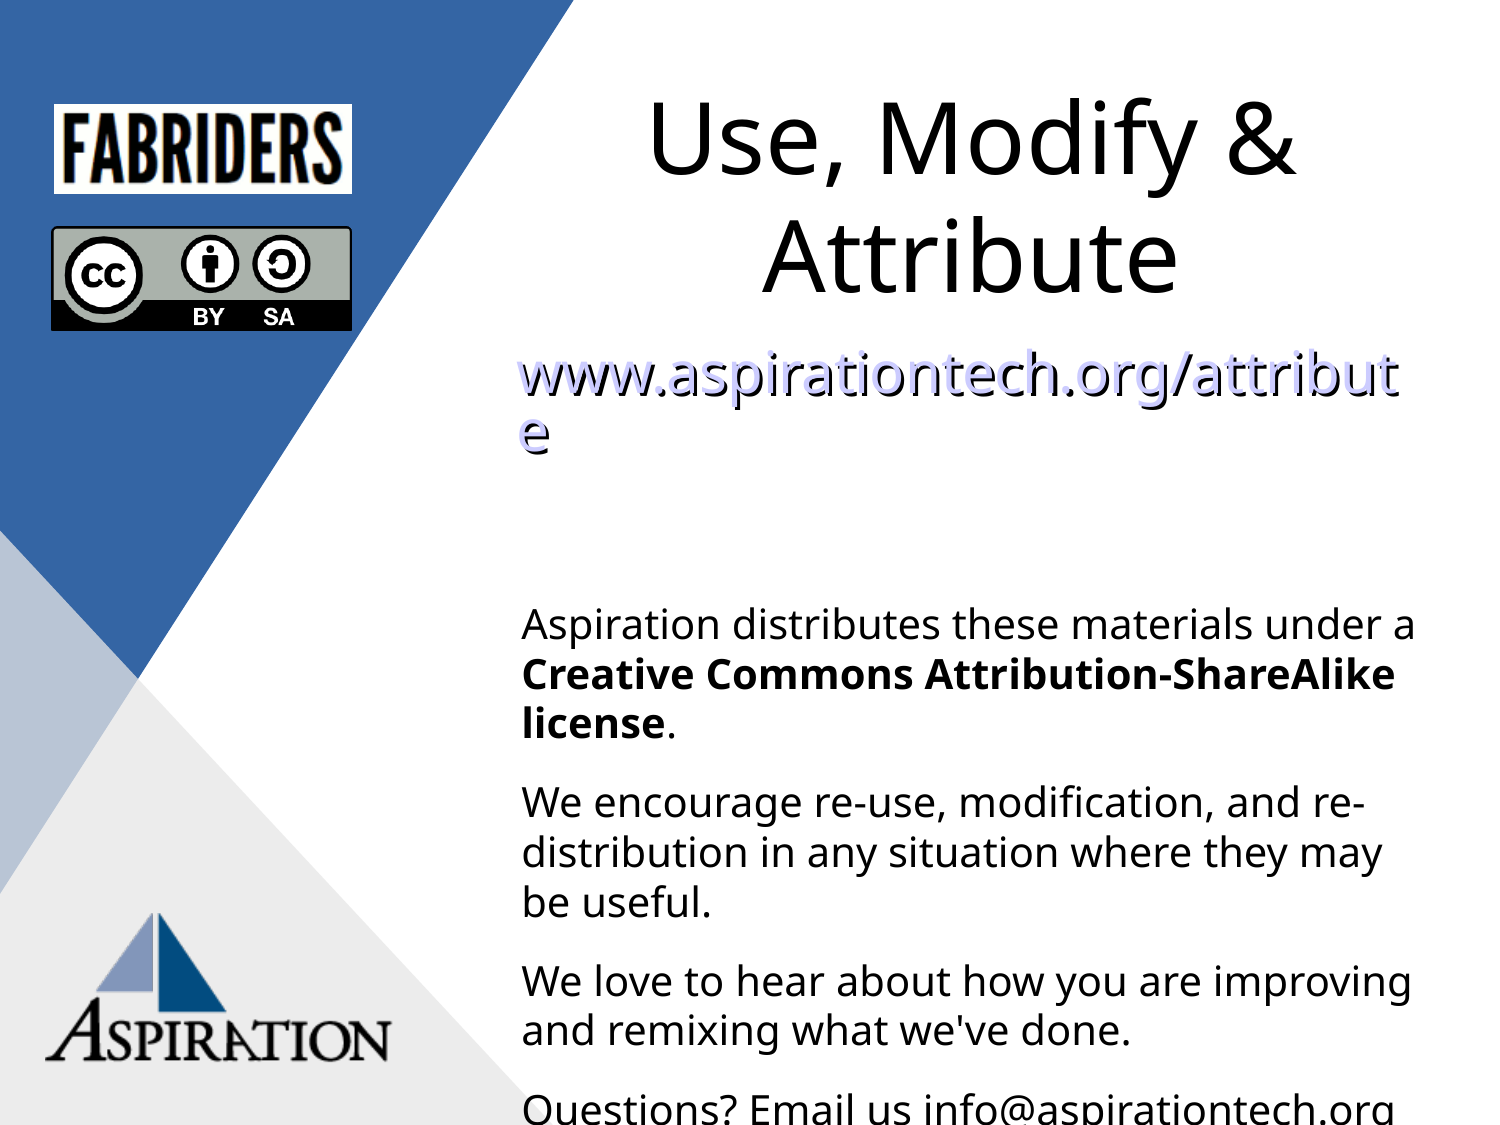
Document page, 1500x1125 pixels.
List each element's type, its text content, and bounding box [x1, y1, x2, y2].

list www.aspirationtech.org/attribute Aspiration distributes these materials under a Creative Commons Attribution-ShareAlike license. We encourage re-use, modification, and re-distribution in any situation where they may be useful. We love to hear about how you are improving and remixing what we've done. Questions? Email us info@aspirationtech.org [465, 333, 1425, 1125]
picture [45, 913, 394, 1081]
picture [54, 104, 352, 194]
picture [51, 226, 352, 331]
title Use, Modify & Attribute [476, 103, 1467, 292]
